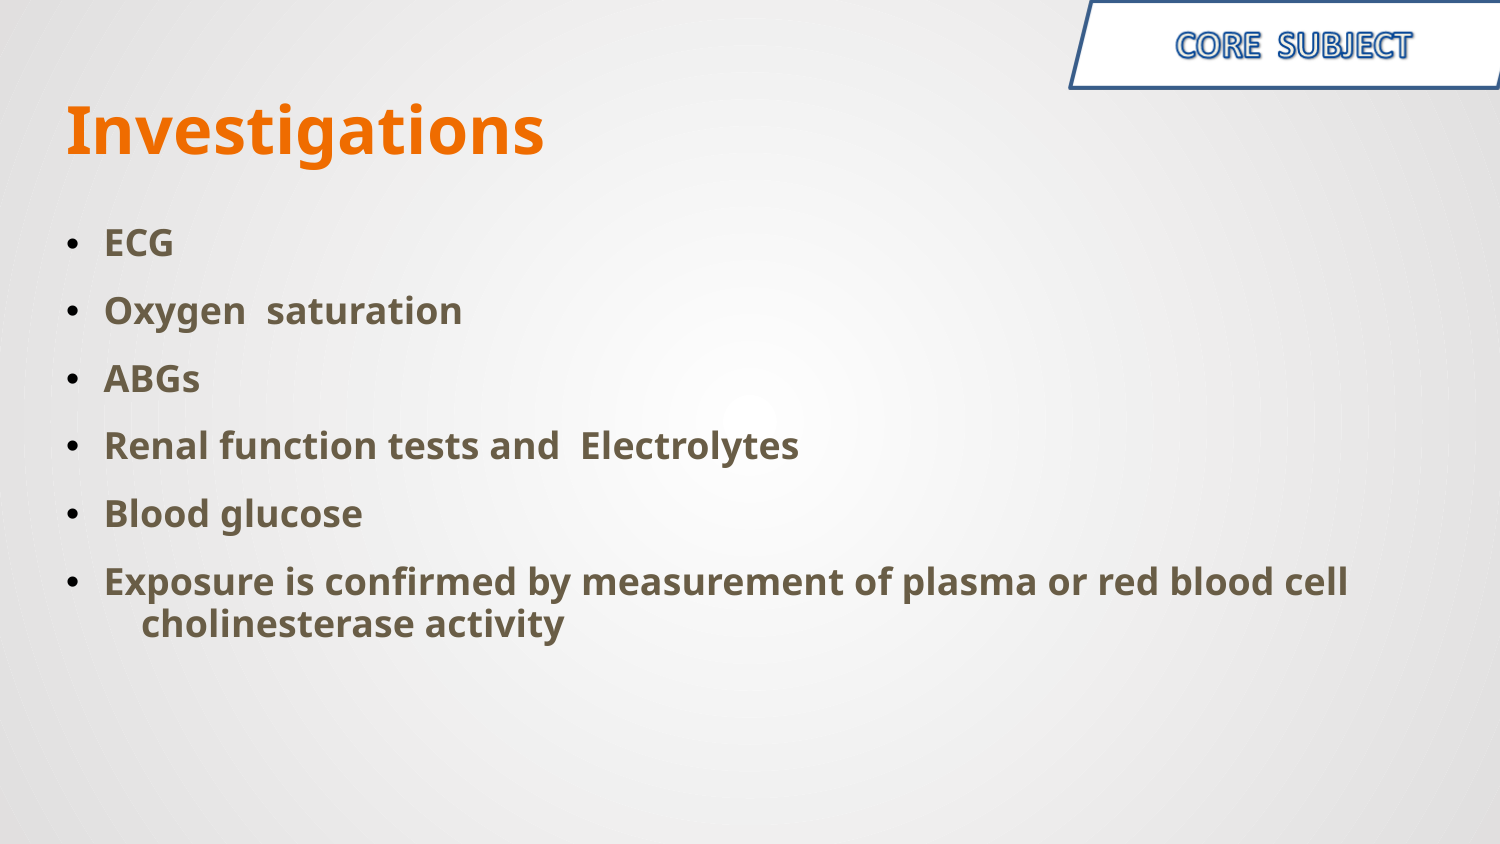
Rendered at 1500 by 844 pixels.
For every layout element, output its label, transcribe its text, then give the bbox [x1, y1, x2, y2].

picture [1068, 0, 1500, 95]
list ECG Oxygen saturation ABGs Renal function tests and Electrolytes Blood glucose Exposure is confirmed by measurement of plasma or red blood cell cholinesterase activity [51, 207, 1449, 750]
title Investigations [51, 72, 1449, 189]
